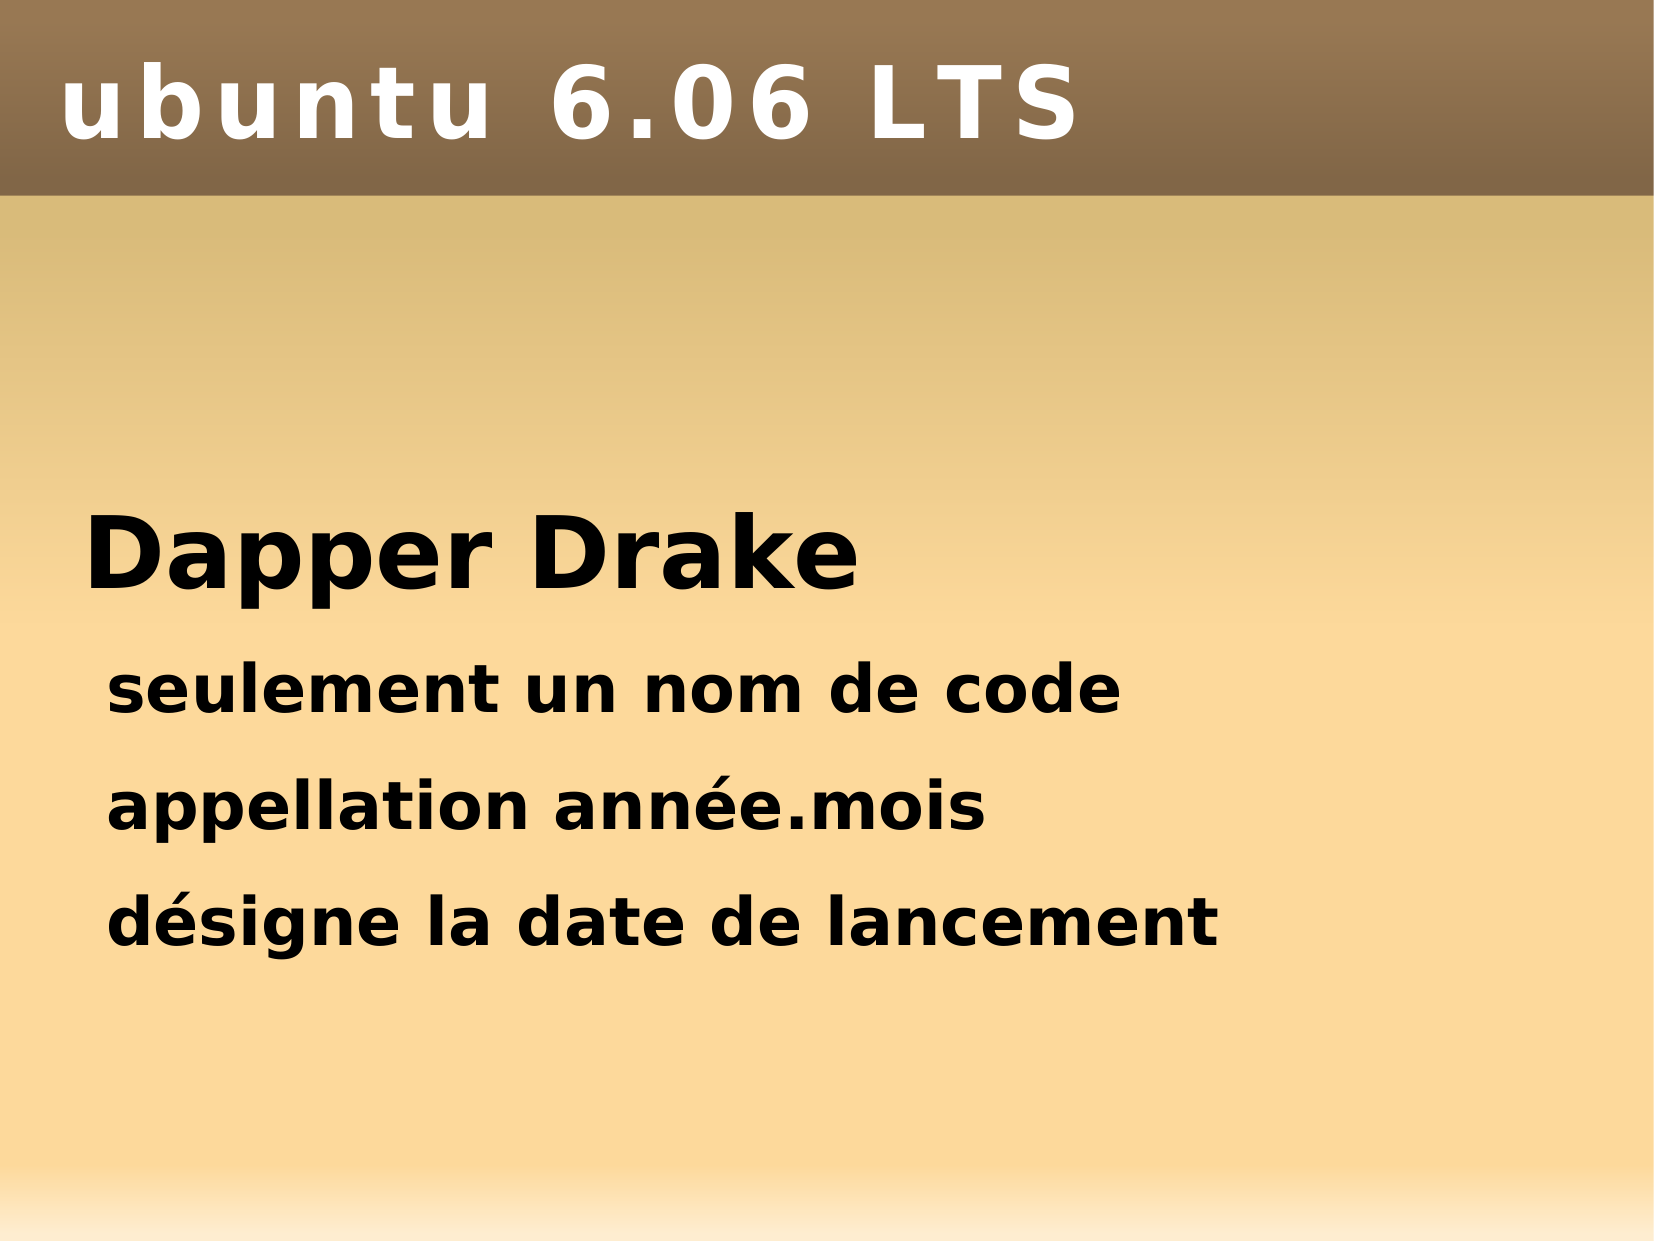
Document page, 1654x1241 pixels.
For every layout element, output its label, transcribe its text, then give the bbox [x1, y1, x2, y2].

title ubuntu 6.06 LTS [59, 29, 1595, 178]
picture [0, 0, 1654, 1241]
subtitle Dapper Drake seulement un nom de code appellation année.mois désigne la date de lancement [82, 290, 1571, 1109]
